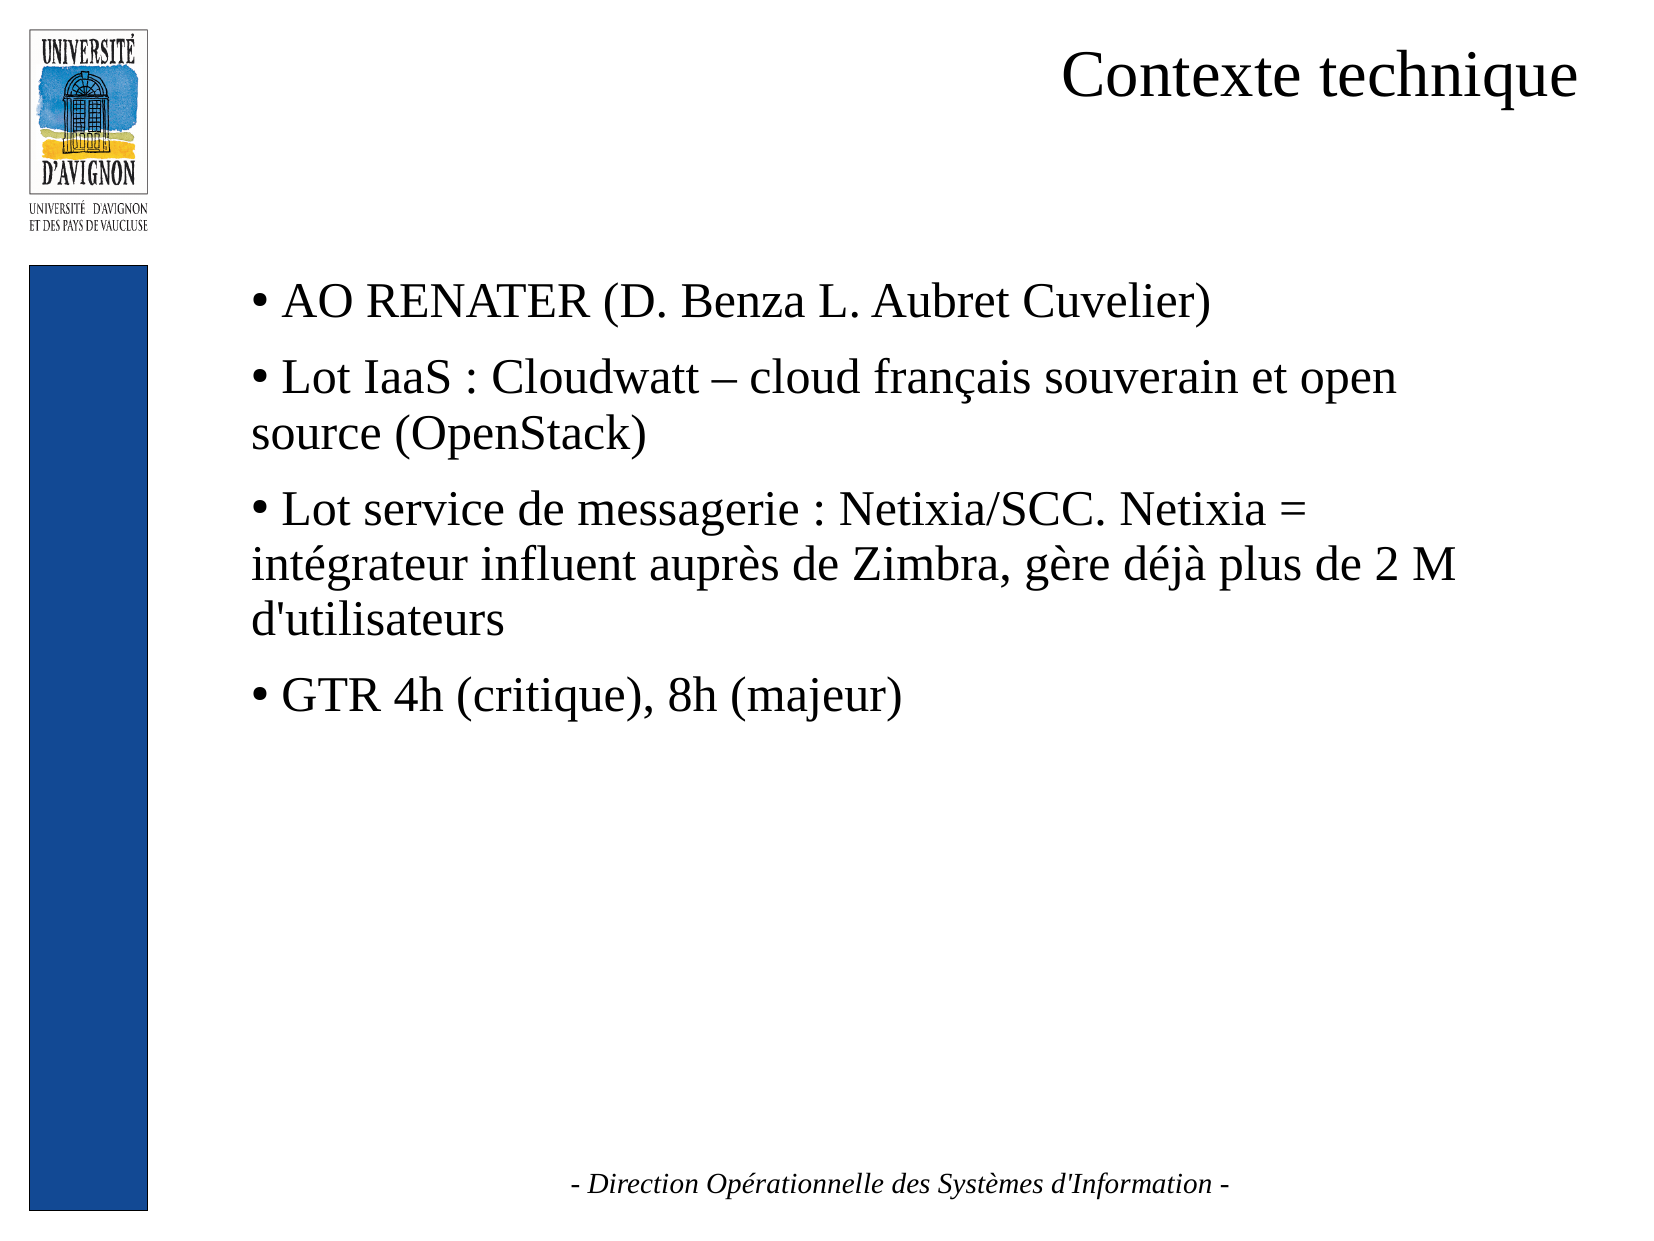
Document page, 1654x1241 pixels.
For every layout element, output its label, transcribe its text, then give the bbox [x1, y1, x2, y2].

text_box - Direction Opérationnelle des Systèmes d'Information - [236, 1160, 1566, 1208]
text_box Contexte technique [177, 29, 1595, 119]
text_box [29, 265, 148, 1211]
picture [29, 29, 148, 236]
text_box AO RENATER (D. Benza L. Aubret Cuvelier) Lot IaaS : Cloudwatt – cloud français souverain et open source (OpenStack) Lot service de messagerie : Netixia/SCC. Netixia = intégrateur influent auprès de Zimbra, gère déjà plus de 2 M d'utilisateurs GTR 4h (critique), 8h (majeur) [236, 265, 1536, 731]
